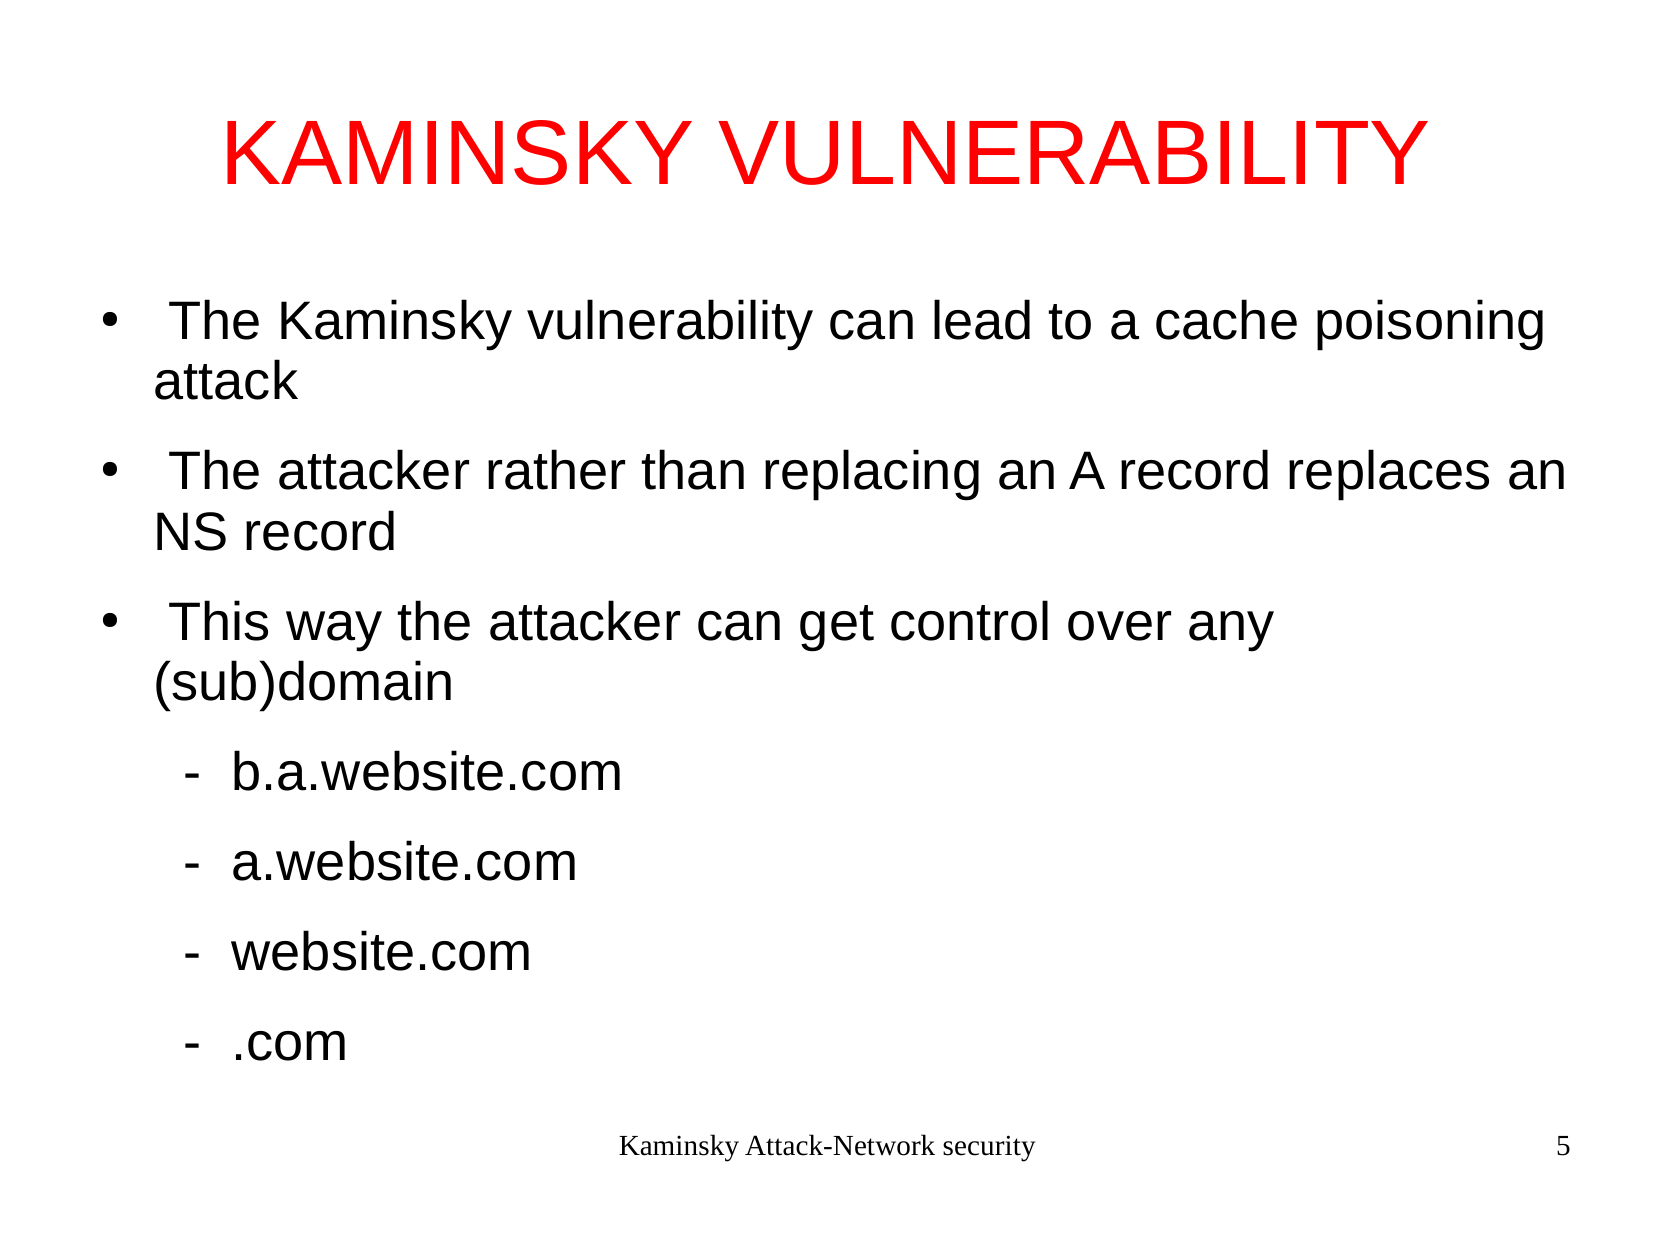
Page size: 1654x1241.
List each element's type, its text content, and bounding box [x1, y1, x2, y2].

list The Kaminsky vulnerability can lead to a cache poisoning attack The attacker rather than replacing an A record replaces an NS record This way the attacker can get control over any (sub)domain - b.a.website.com - a.website.com - website.com - .com [82, 290, 1571, 1109]
title KAMINSKY VULNERABILITY [82, 49, 1571, 257]
